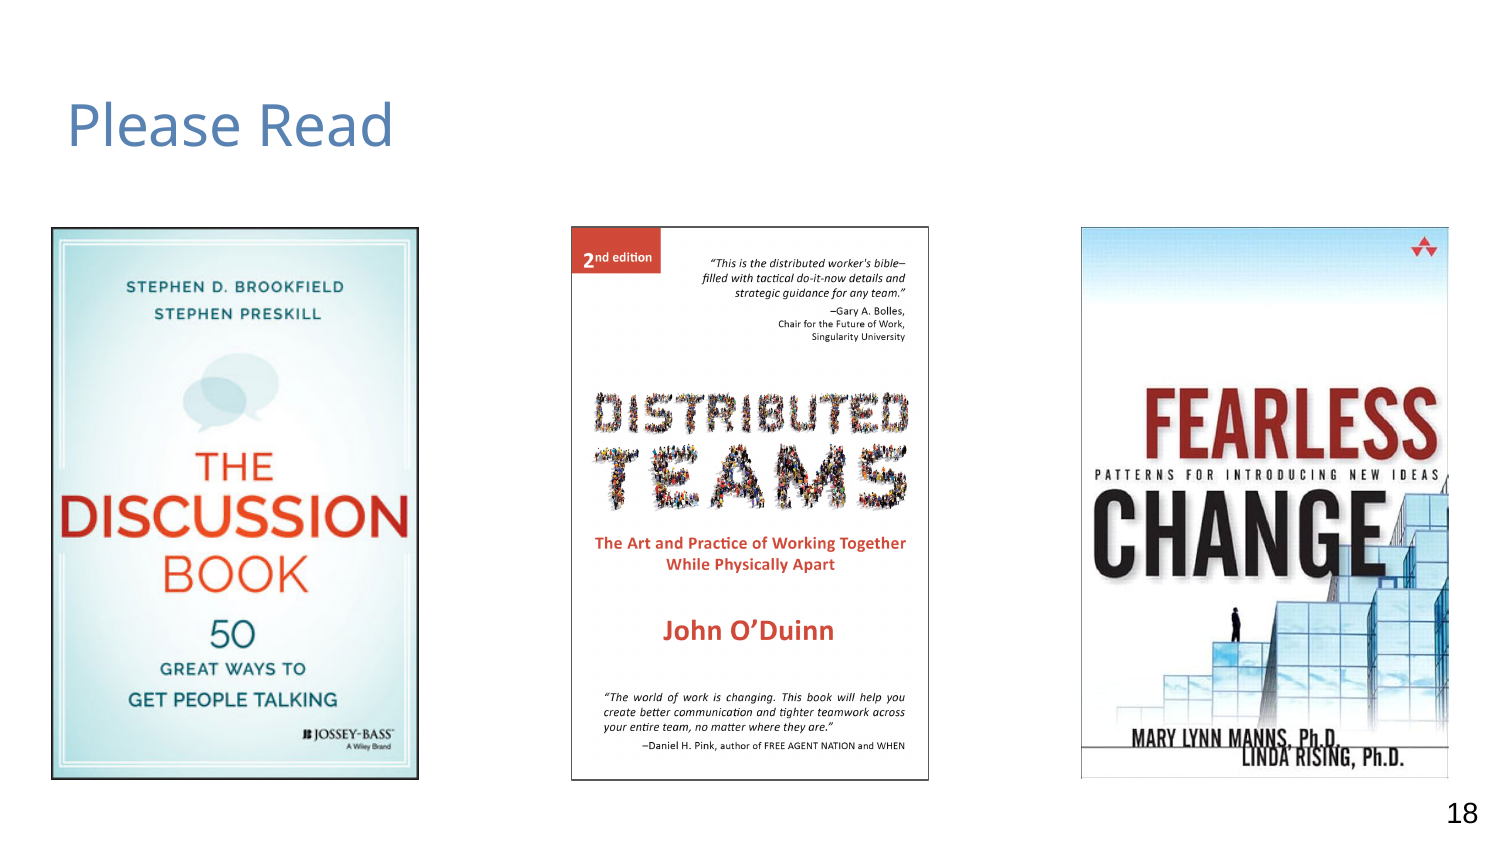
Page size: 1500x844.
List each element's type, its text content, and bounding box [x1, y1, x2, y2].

picture [572, 227, 928, 780]
picture [1081, 227, 1449, 779]
picture [51, 227, 419, 780]
slide_number <number> [1403, 779, 1494, 844]
title Please Read [51, 72, 1449, 167]
